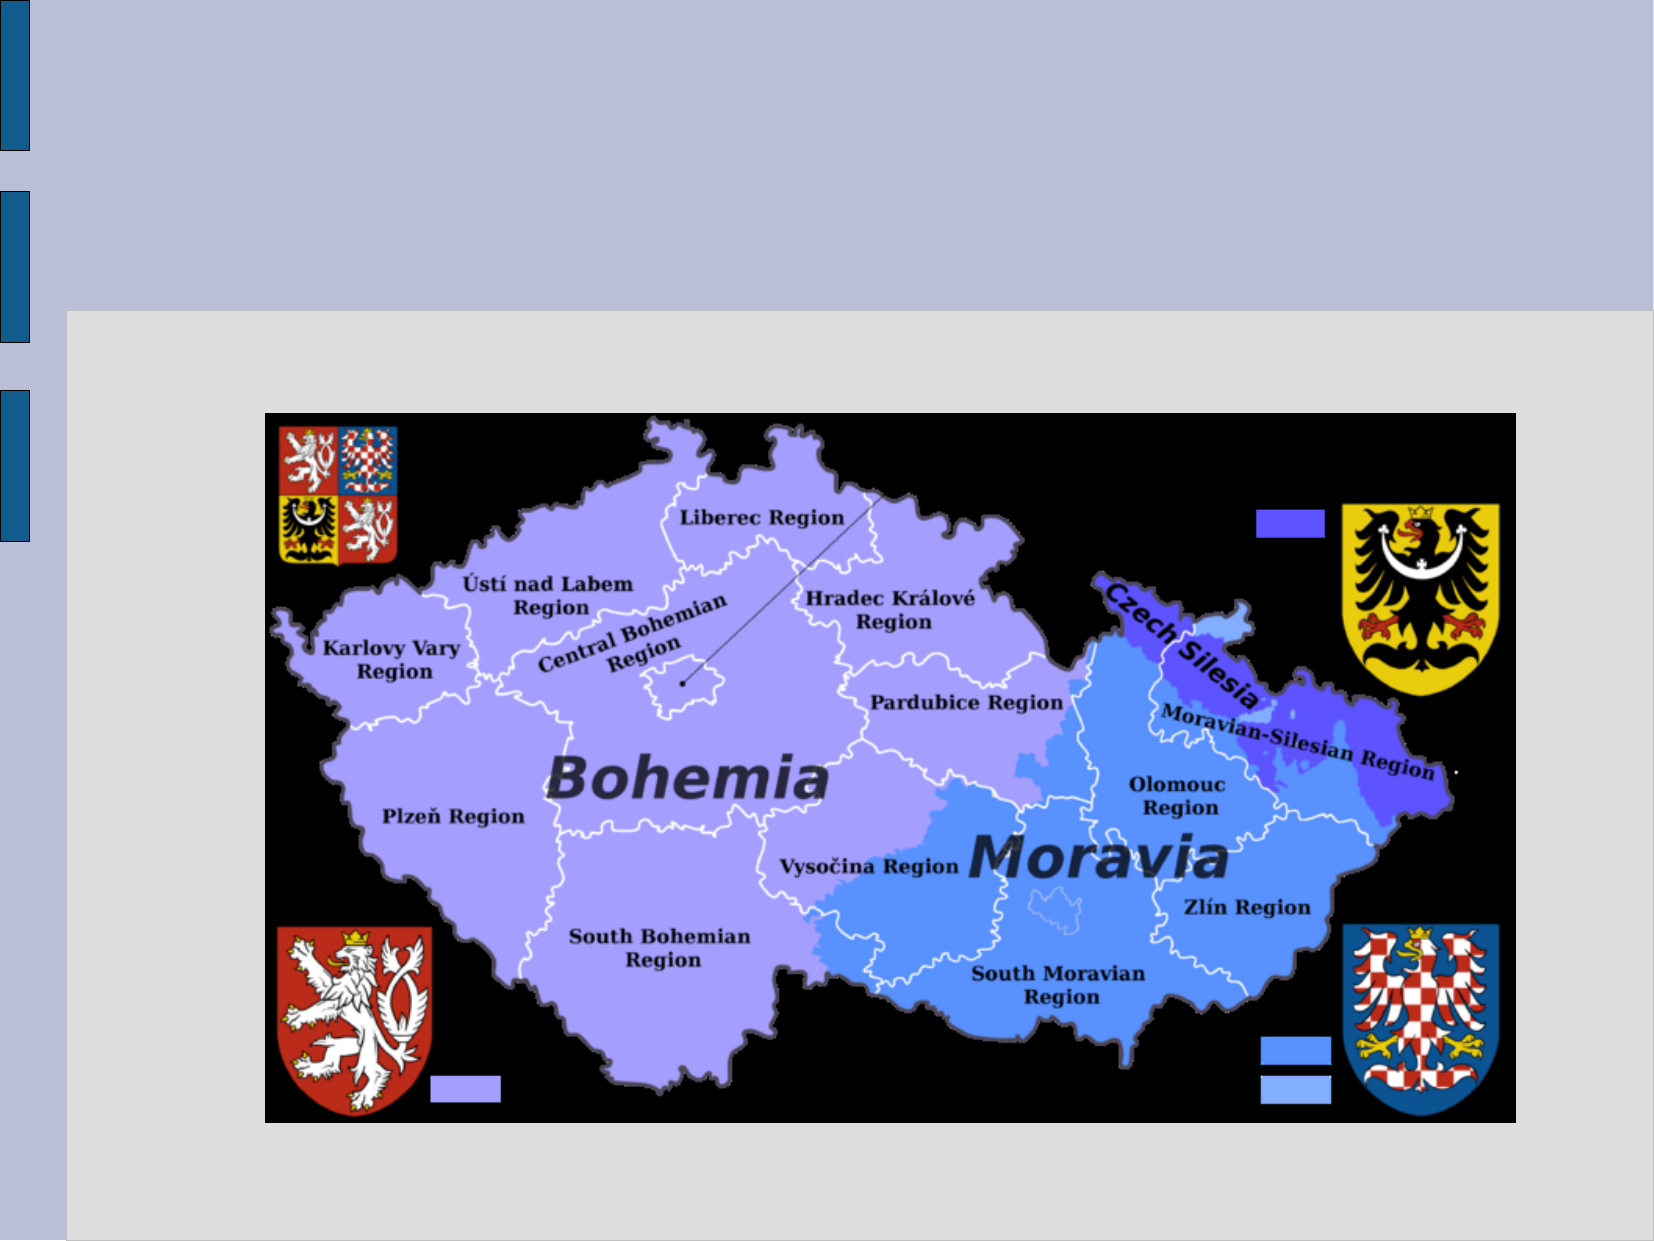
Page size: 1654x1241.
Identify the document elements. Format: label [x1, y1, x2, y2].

picture [265, 413, 1516, 1123]
